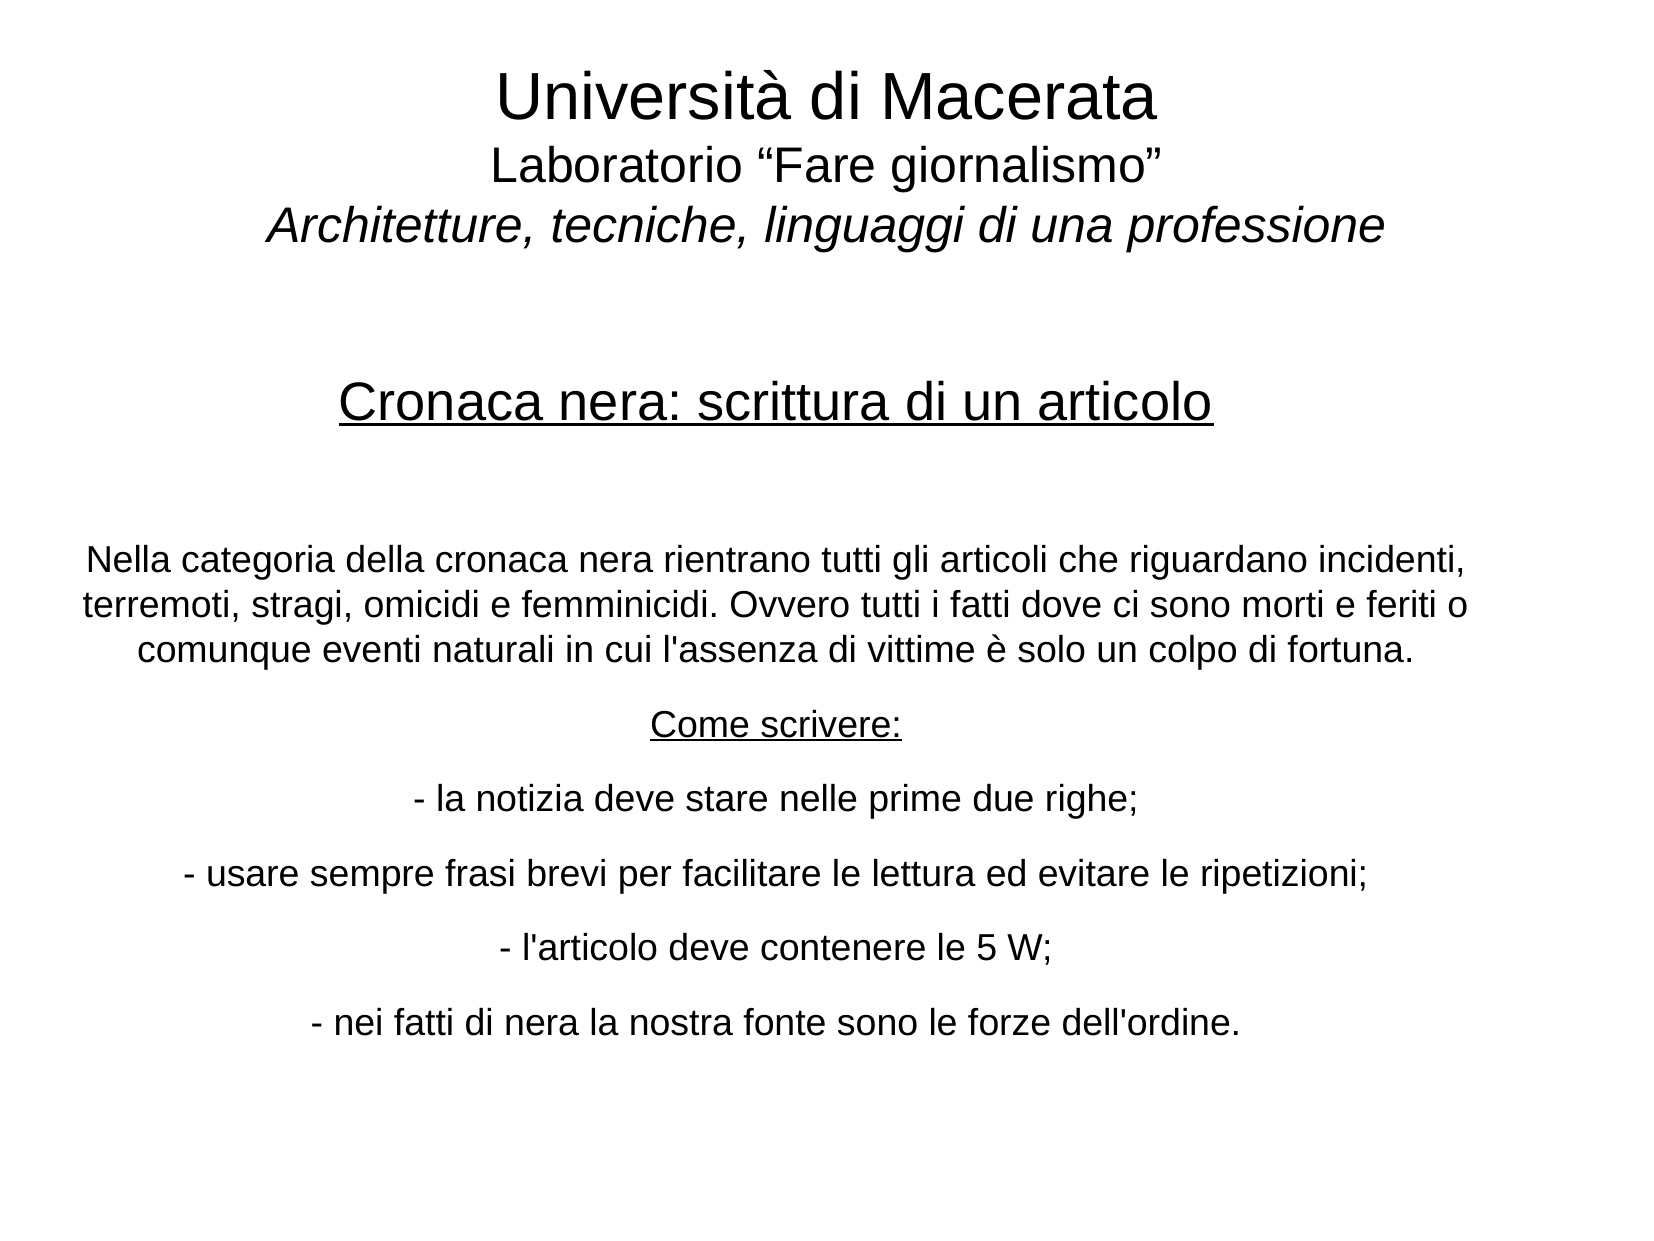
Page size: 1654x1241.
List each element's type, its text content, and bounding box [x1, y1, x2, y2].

title Università di Macerata Laboratorio “Fare giornalismo” Architetture, tecniche, linguaggi di una professione [82, 49, 1571, 257]
subtitle Cronaca nera: scrittura di un articolo Nella categoria della cronaca nera rientrano tutti gli articoli che riguardano incidenti, terremoti, stragi, omicidi e femminicidi. Ovvero tutti i fatti dove ci sono morti e feriti o comunque eventi naturali in cui l'assenza di vittime è solo un colpo di fortuna. Come scrivere: - la notizia deve stare nelle prime due righe; - usare sempre frasi brevi per facilitare le lettura ed evitare le ripetizioni; - l'articolo deve contenere le 5 W; - nei fatti di nera la nostra fonte sono le forze dell'ordine. [82, 291, 1571, 1235]
